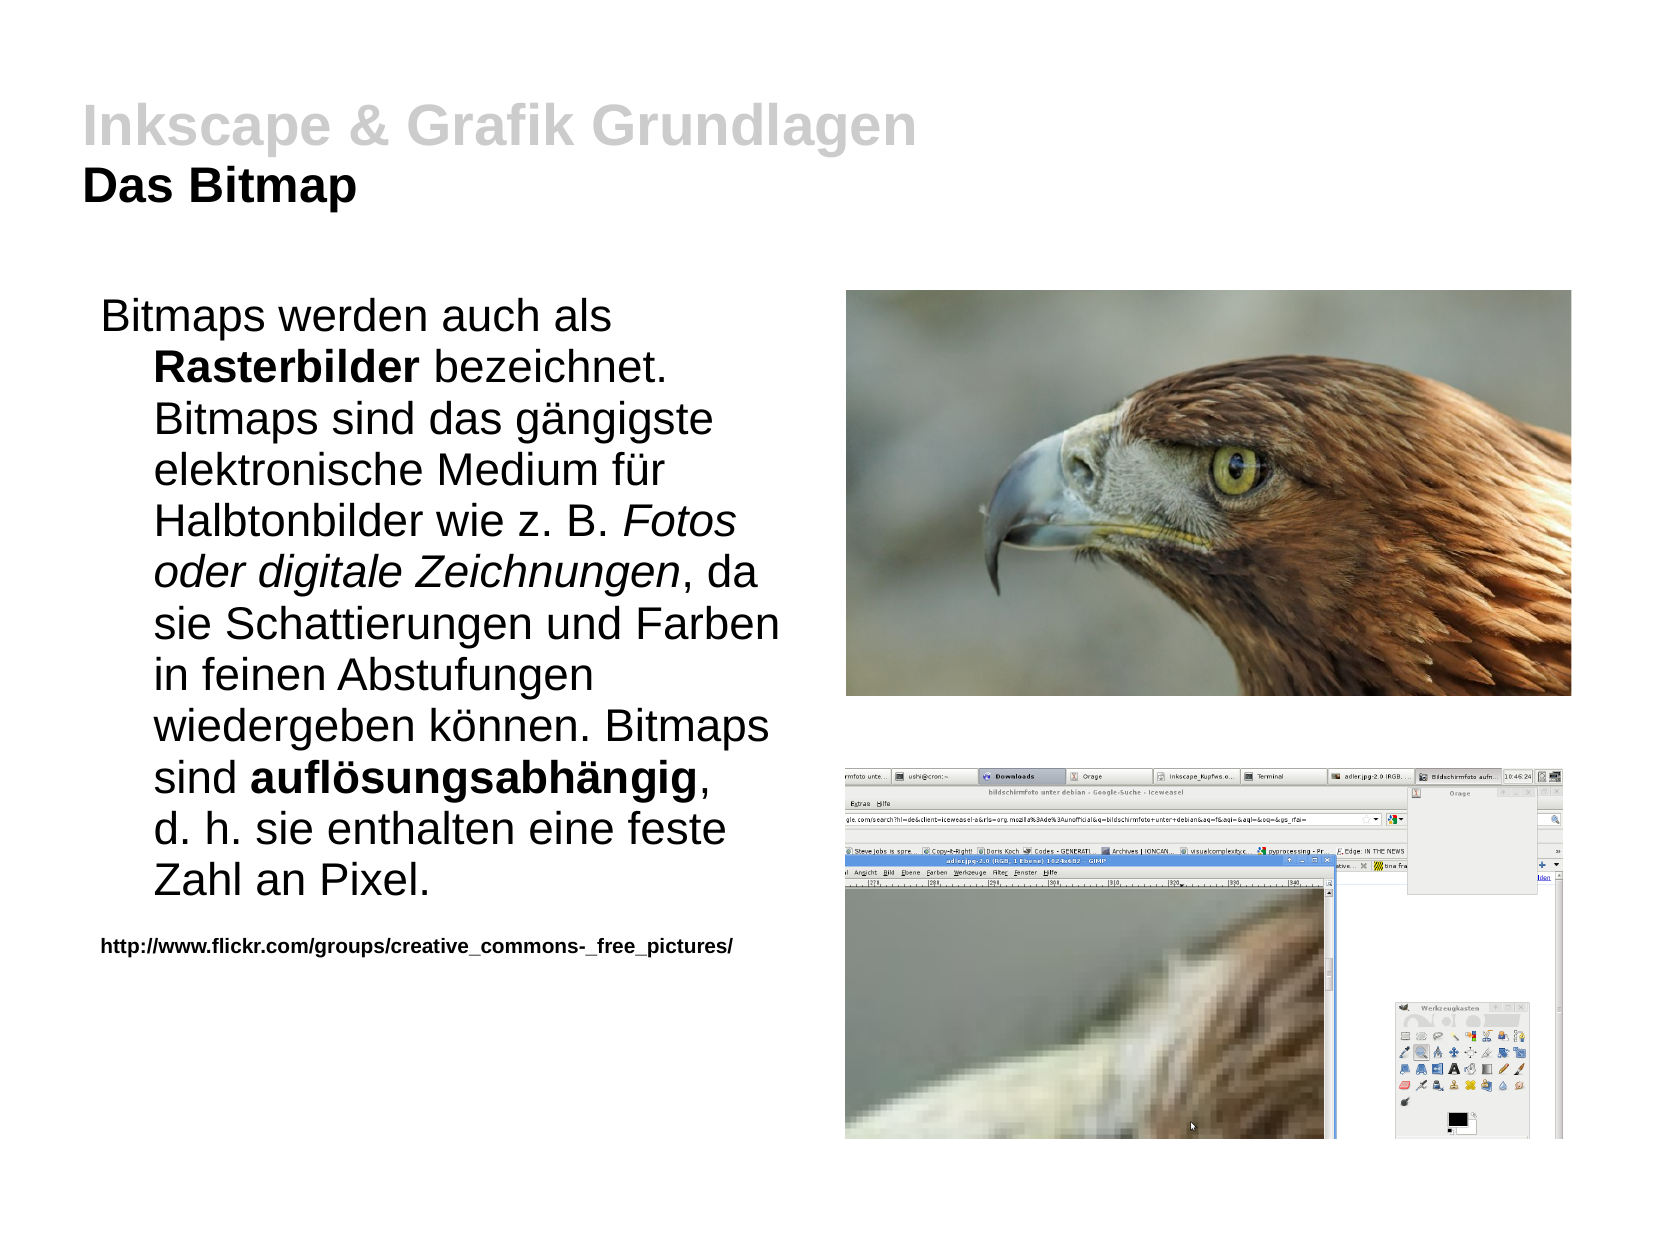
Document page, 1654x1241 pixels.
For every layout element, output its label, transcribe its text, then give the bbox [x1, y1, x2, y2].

chart [845, 733, 1572, 1139]
title Inkscape & Grafik Grundlagen Das Bitmap [82, 49, 1571, 257]
list Bitmaps werden auch als Rasterbilder bezeichnet. Bitmaps sind das gängigste elektronische Medium für Halbtonbilder wie z. B. Fotos oder digitale Zeichnungen, da sie Schattierungen und Farben in feinen Abstufungen wiedergeben können. Bitmaps sind auflösungsabhängig, d. h. sie enthalten eine feste Zahl an Pixel. http://www.flickr.com/groups/creative_commons-_free_pictures/ [82, 290, 809, 1140]
chart [845, 290, 1572, 696]
